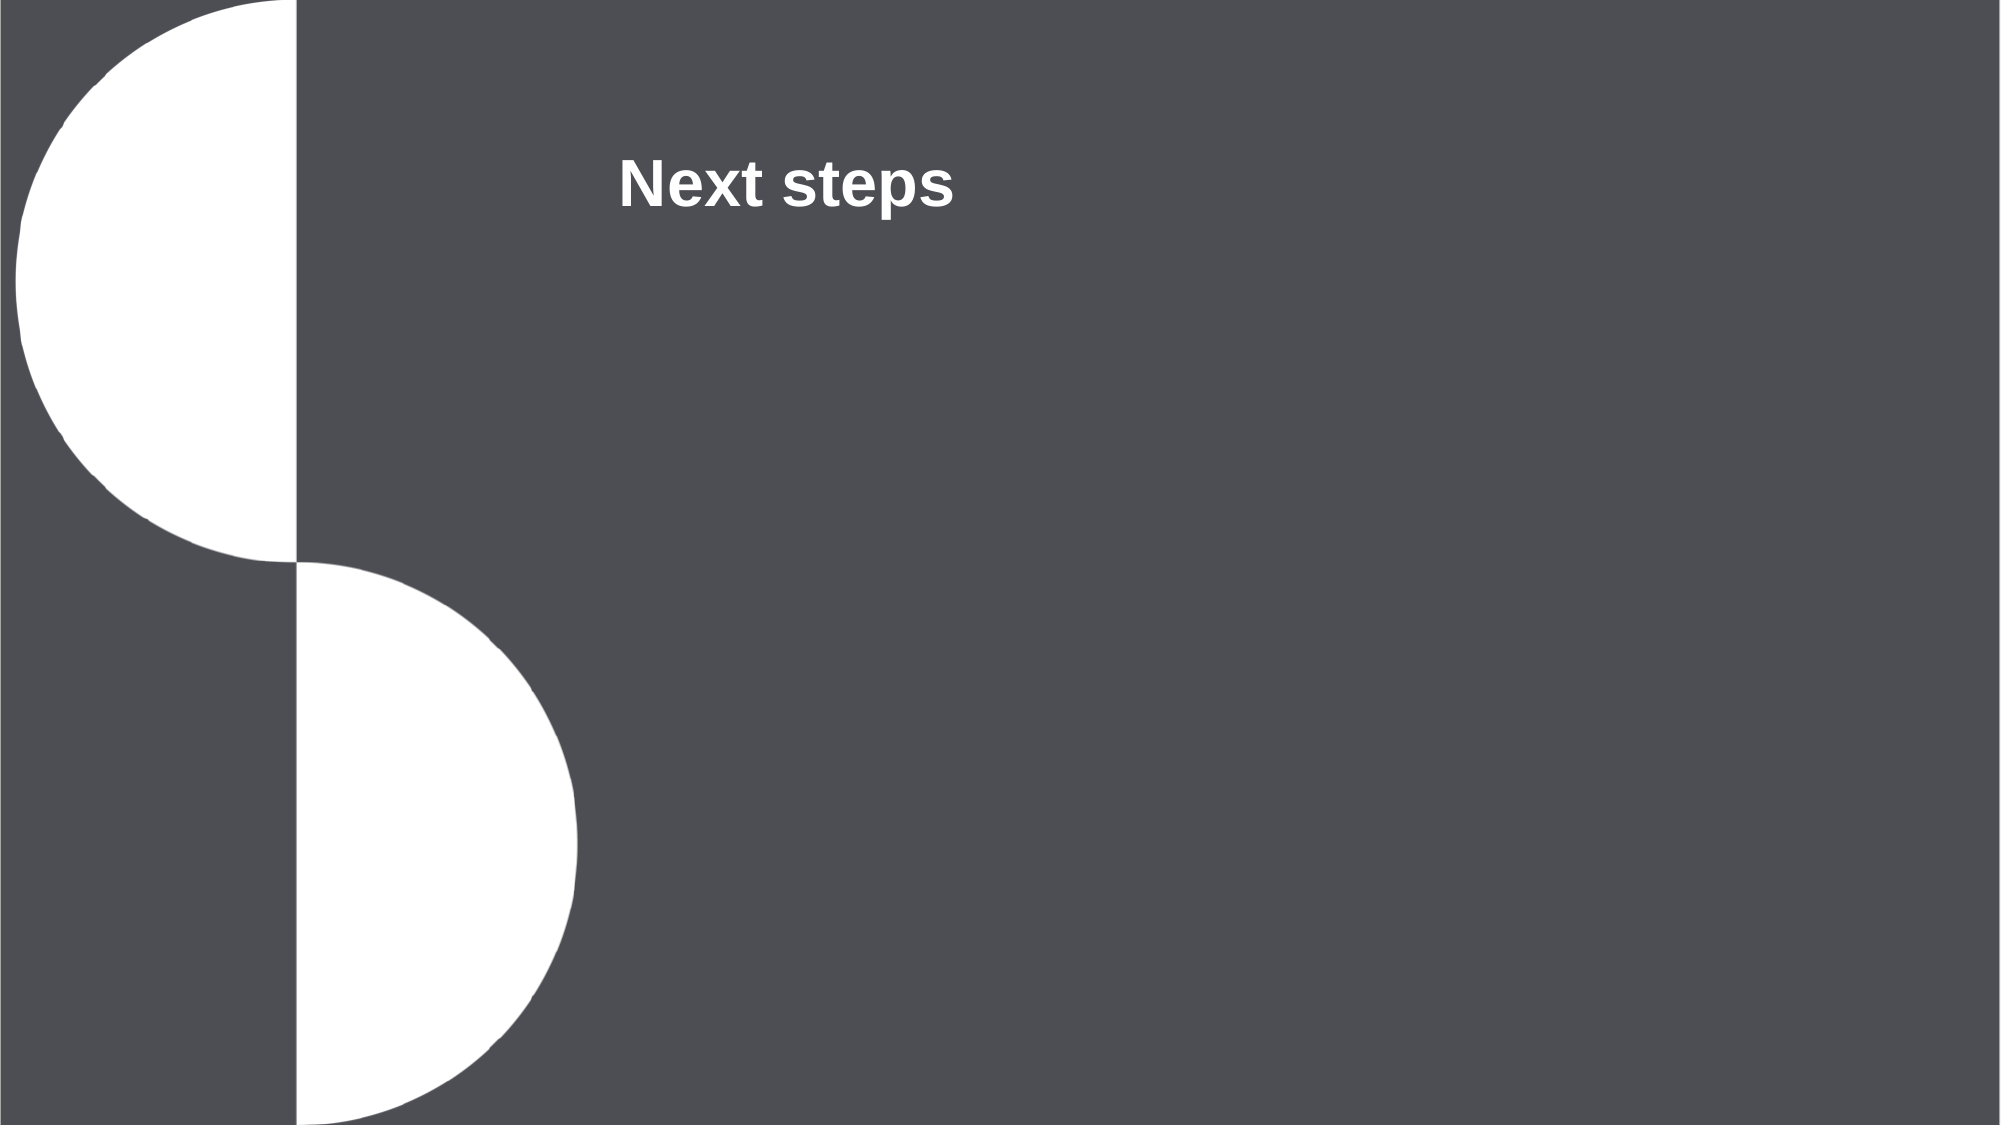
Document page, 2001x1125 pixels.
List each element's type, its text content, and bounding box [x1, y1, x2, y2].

title Next steps [618, 139, 1854, 279]
